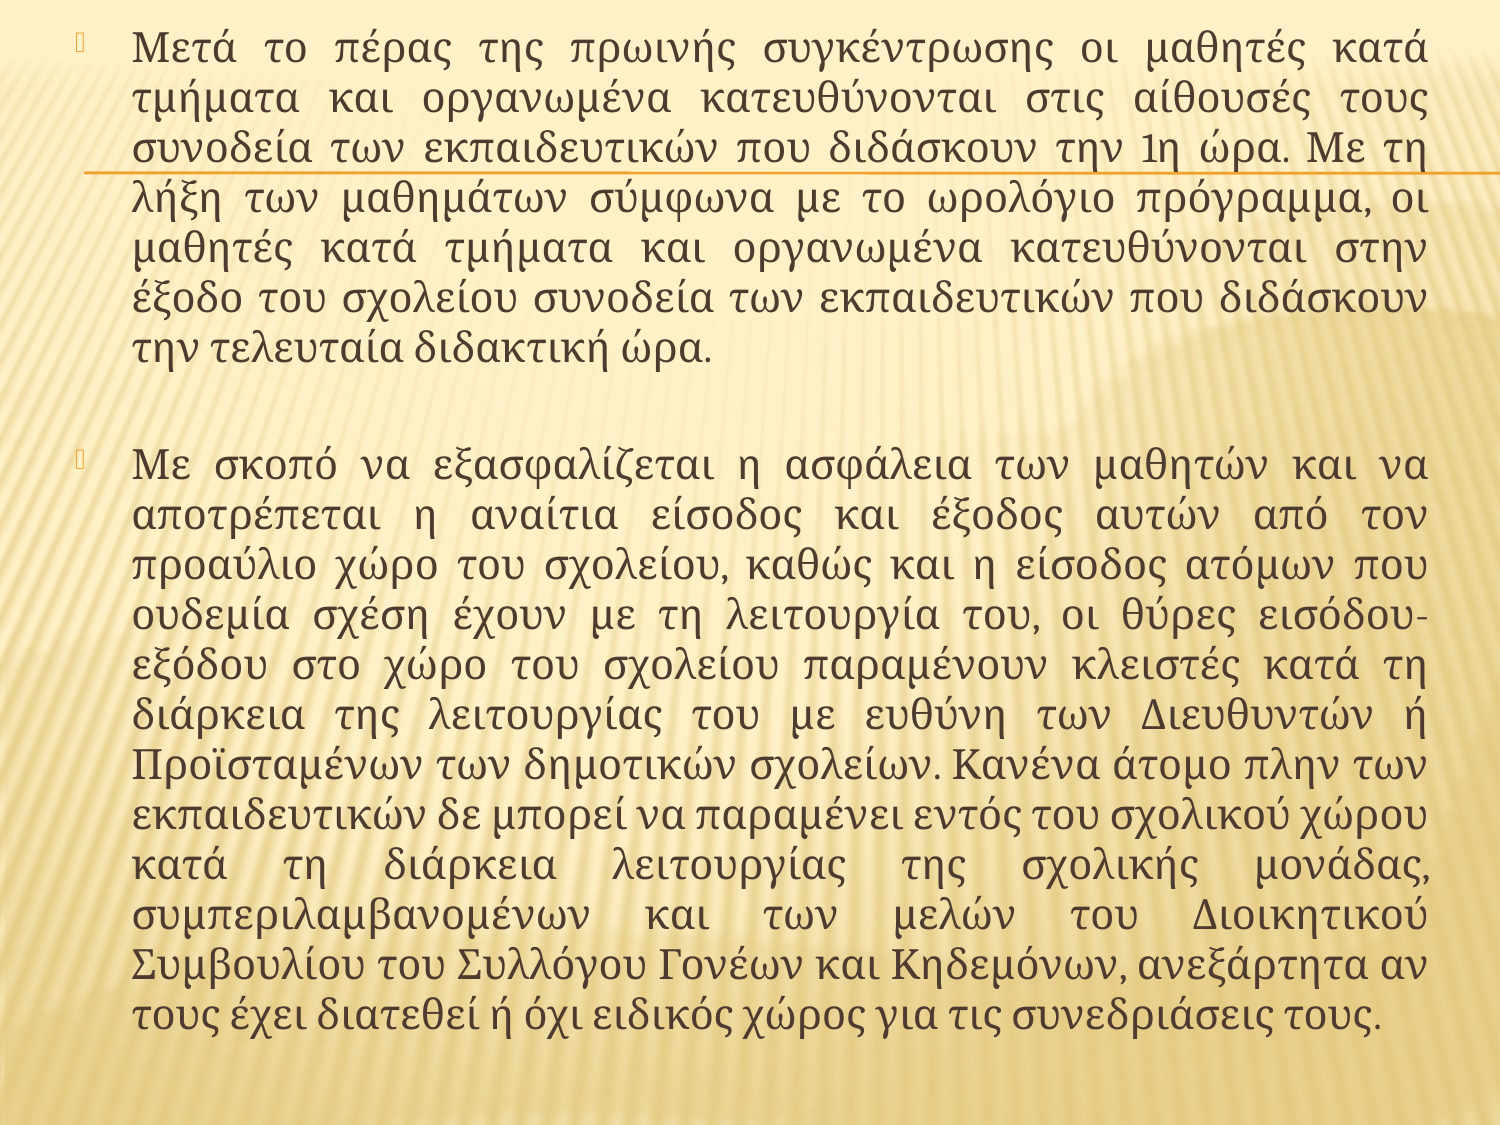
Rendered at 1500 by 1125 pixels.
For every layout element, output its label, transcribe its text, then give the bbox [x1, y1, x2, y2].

picture [0, 0, 1500, 1125]
list Μετά το πέρας της πρωινής συγκέντρωσης οι μαθητές κατά τμήματα και οργανωμένα κατευθύνονται στις αίθουσές τους συνοδεία των εκπαιδευτικών που διδάσκουν την 1η ώρα. Με τη λήξη των μαθημάτων σύμφωνα με το ωρολόγιο πρόγραμμα, οι μαθητές κατά τμήματα και οργανωμένα κατευθύνονται στην έξοδο του σχολείου συνοδεία των εκπαιδευτικών που διδάσκουν την τελευταία διδακτική ώρα. Με σκοπό να εξασφαλίζεται η ασφάλεια των μαθητών και να αποτρέπεται η αναίτια είσοδος και έξοδος αυτών από τον προαύλιο χώρο του σχολείου, καθώς και η είσοδος ατόμων που ουδεμία σχέση έχουν με τη λειτουργία του, οι θύρες εισόδου-εξόδου στο χώρο του σχολείου παραμένουν κλειστές κατά τη διάρκεια της λειτουργίας του με ευθύνη των Διευθυντών ή Προϊσταμένων των δημοτικών σχολείων. Κανένα άτομο πλην των εκπαιδευτικών δε μπορεί να παραμένει εντός του σχολικού χώρου κατά τη διάρκεια λειτουργίας της σχολικής μονάδας, συμπεριλαμβανομένων και των μελών του Διοικητικού Συμβουλίου του Συλλόγου Γονέων και Κηδεμόνων, ανεξάρτητα αν τους έχει διατεθεί ή όχι ειδικός χώρος για τις συνεδριάσεις τους. [60, 13, 1444, 1042]
